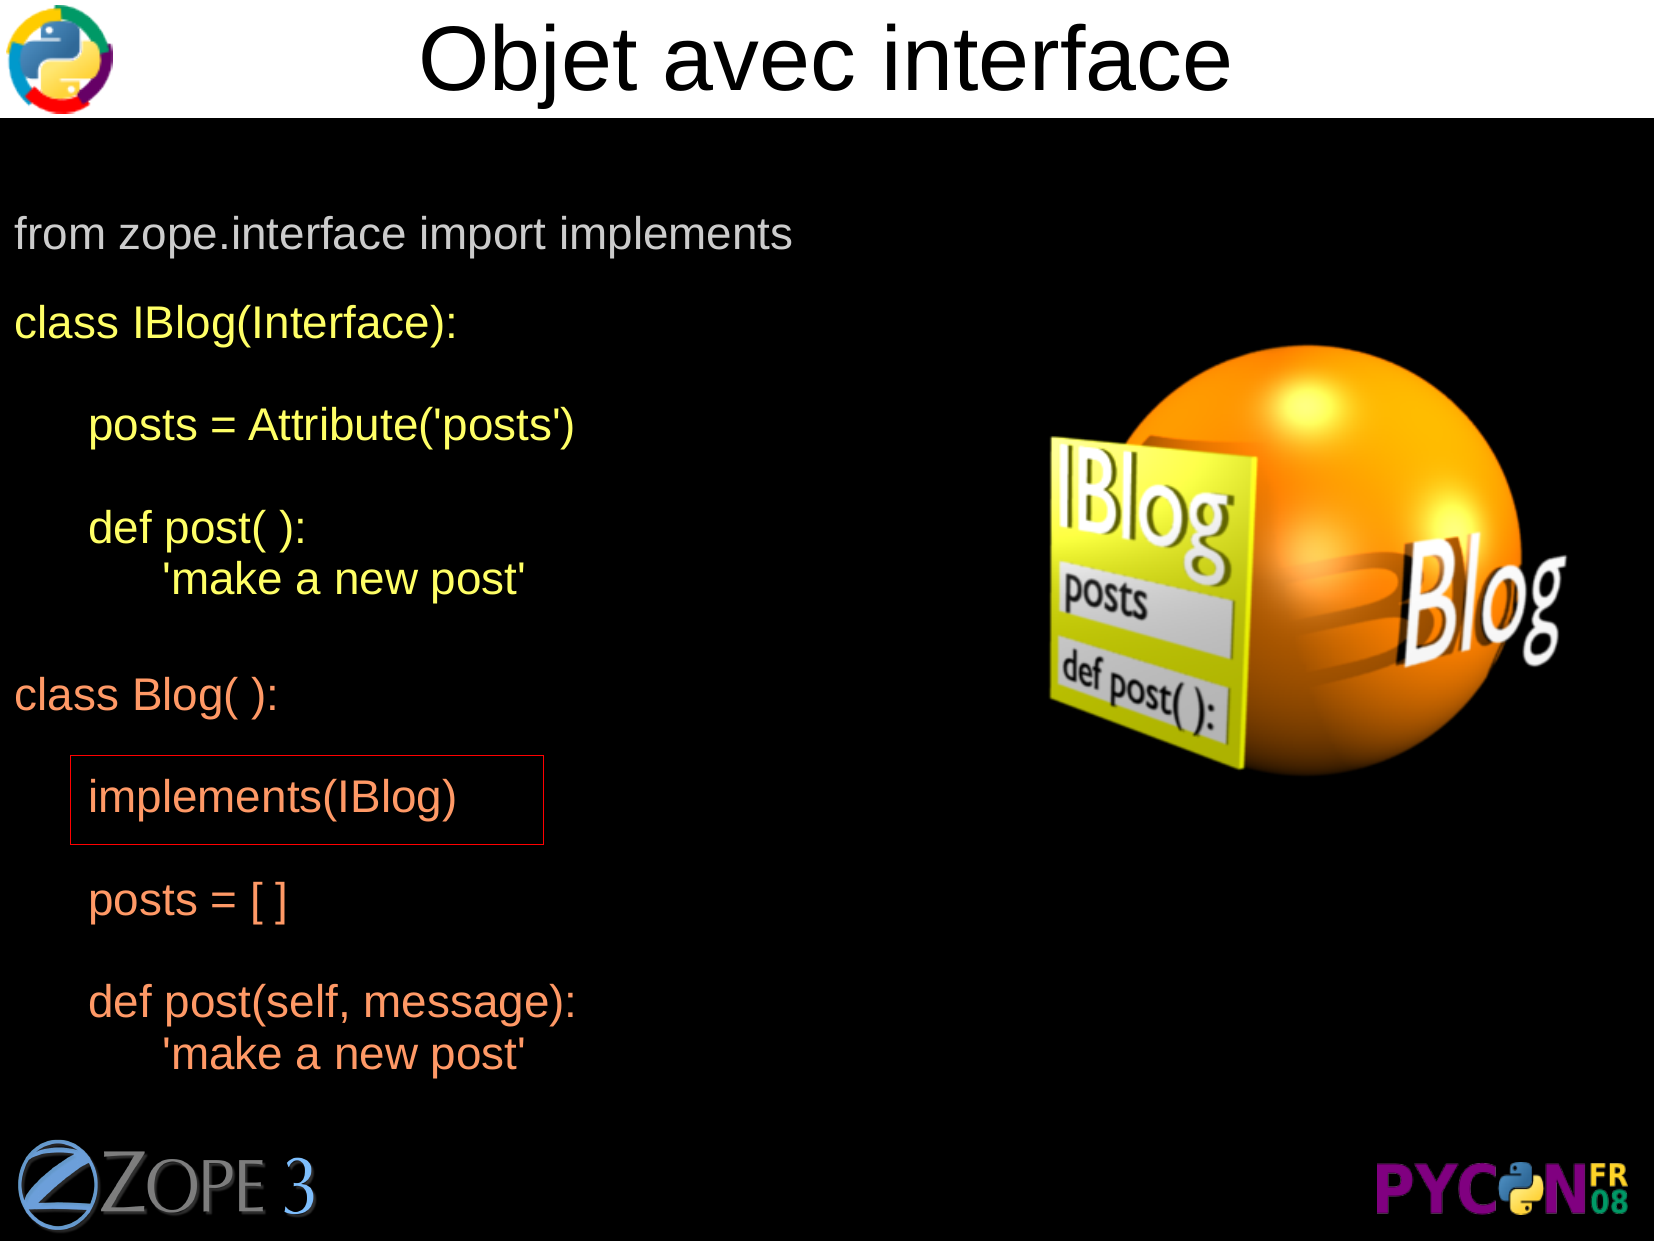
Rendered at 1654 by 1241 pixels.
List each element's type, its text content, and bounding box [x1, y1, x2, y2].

picture [653, 230, 1654, 981]
text_box class IBlog(Interface): posts = Attribute('posts') def post( ): 'make a new post' [0, 289, 1152, 715]
picture [6, 5, 82, 114]
title Objet avec interface [82, 0, 1571, 119]
text_box class Blog( ): implements(IBlog) posts = [ ] def post(self, message): 'make a new post' [0, 715, 650, 1138]
text_box from zope.interface import implements [0, 200, 1418, 268]
picture [1377, 1162, 1628, 1215]
